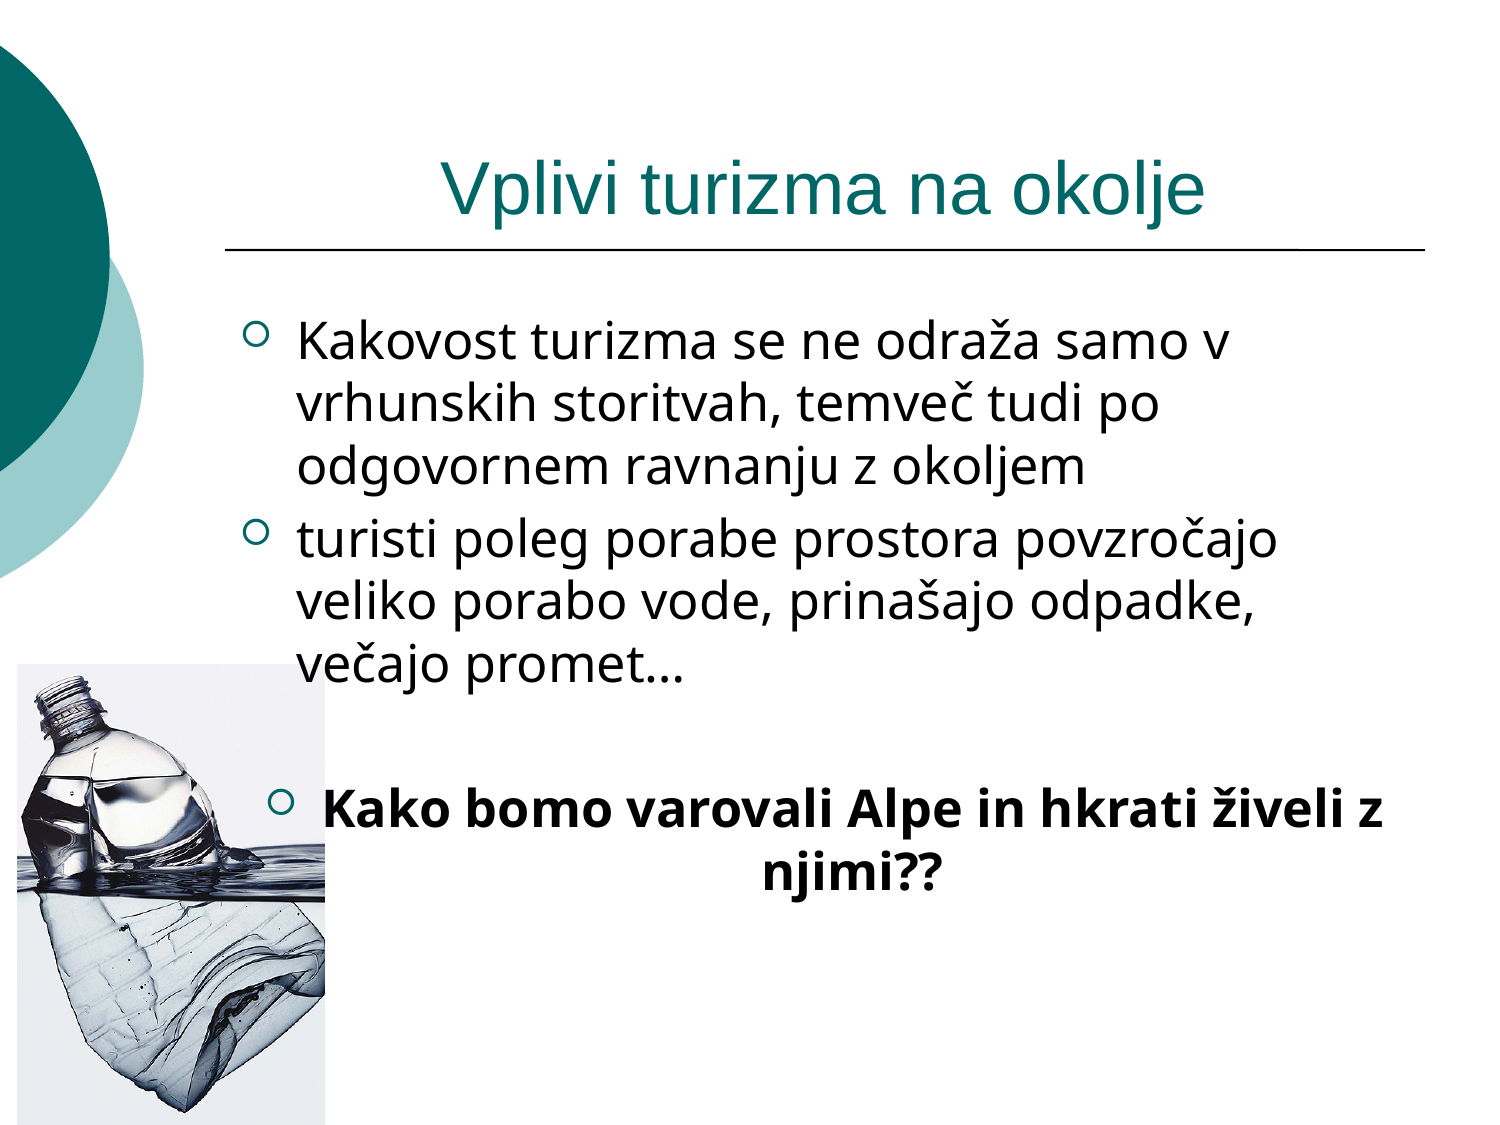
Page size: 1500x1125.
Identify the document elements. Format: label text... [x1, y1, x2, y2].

list Kakovost turizma se ne odraža samo v vrhunskih storitvah, temveč tudi po odgovornem ravnanju z okoljem turisti poleg porabe prostora povzročajo veliko porabo vode, prinašajo odpadke, večajo promet… Kako bomo varovali Alpe in hkrati živeli z njimi?? [224, 299, 1425, 975]
picture [17, 664, 325, 1125]
title Vplivi turizma na okolje [224, 49, 1425, 237]
